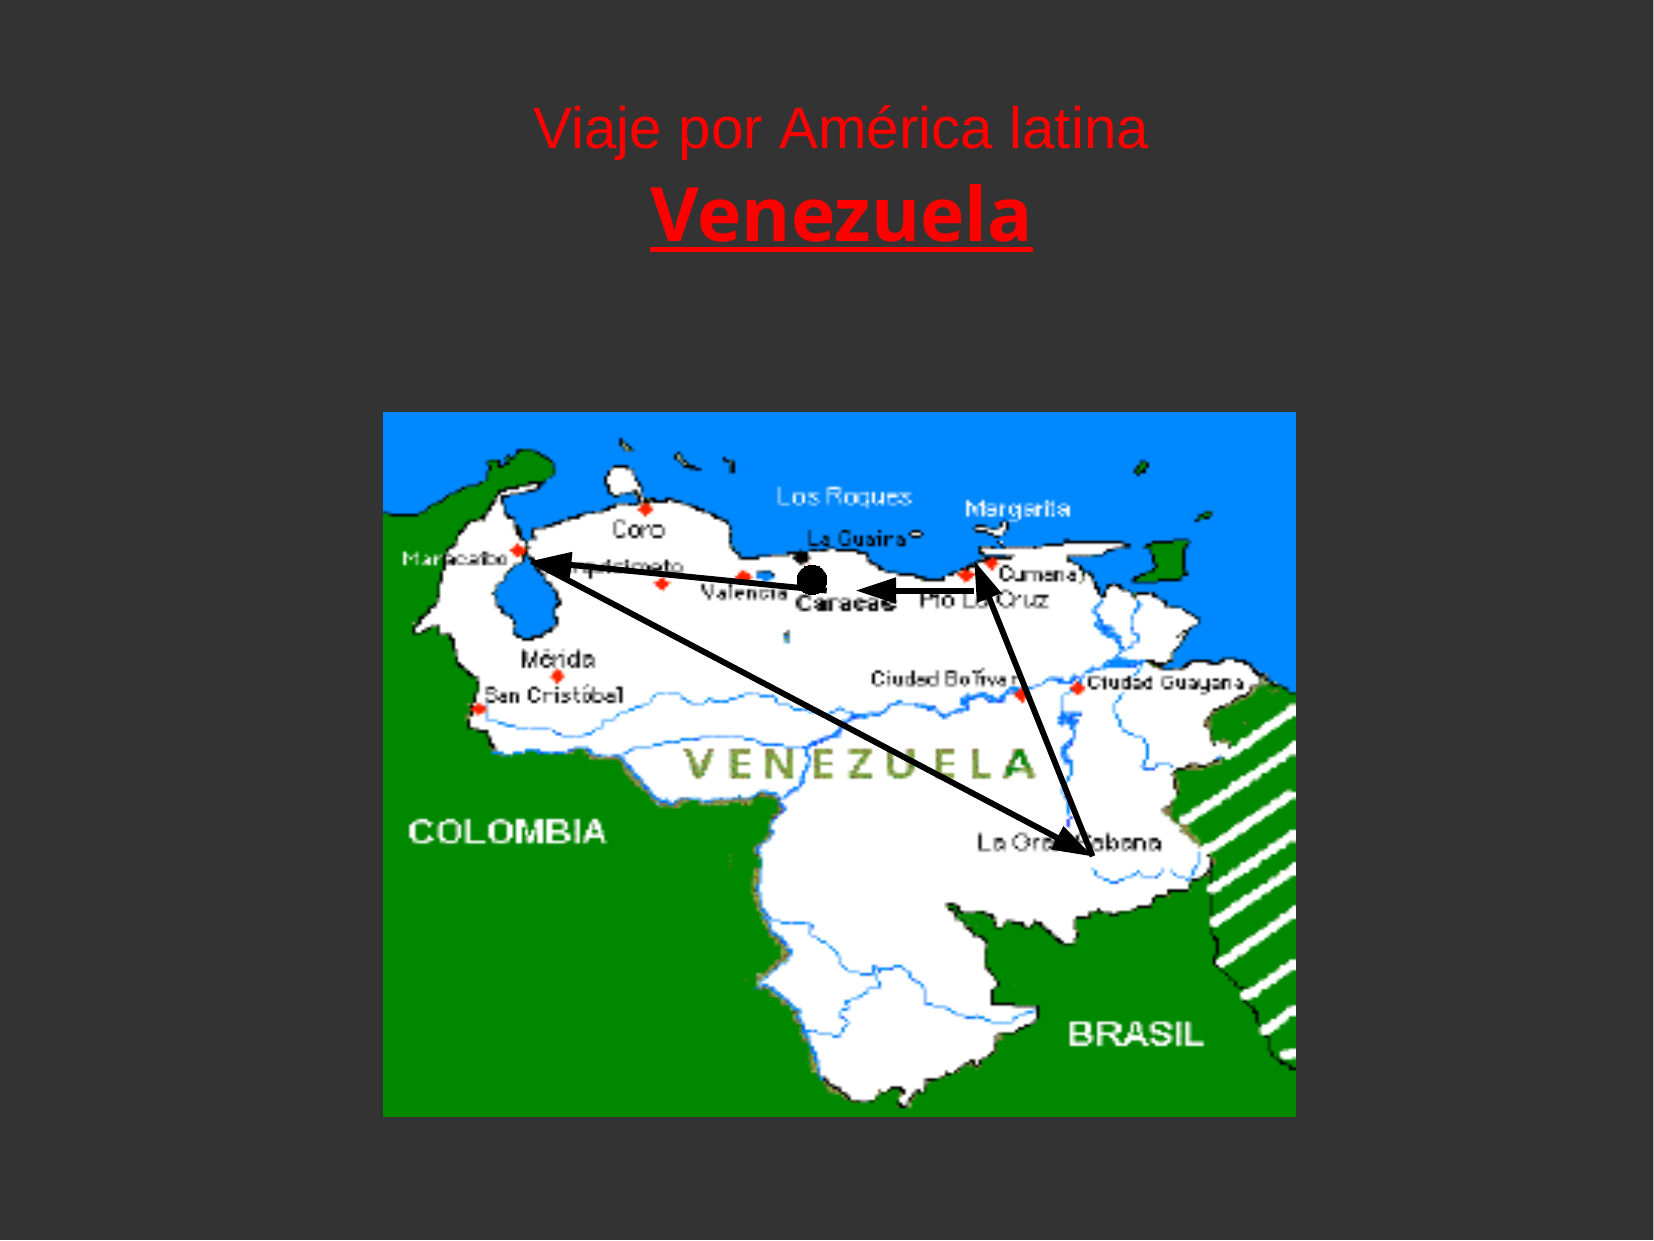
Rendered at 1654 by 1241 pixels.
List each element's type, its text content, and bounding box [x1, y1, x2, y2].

picture [383, 412, 1296, 1117]
text_box Viaje por América latina Venezuela [118, 88, 1565, 274]
text_box [797, 565, 827, 595]
